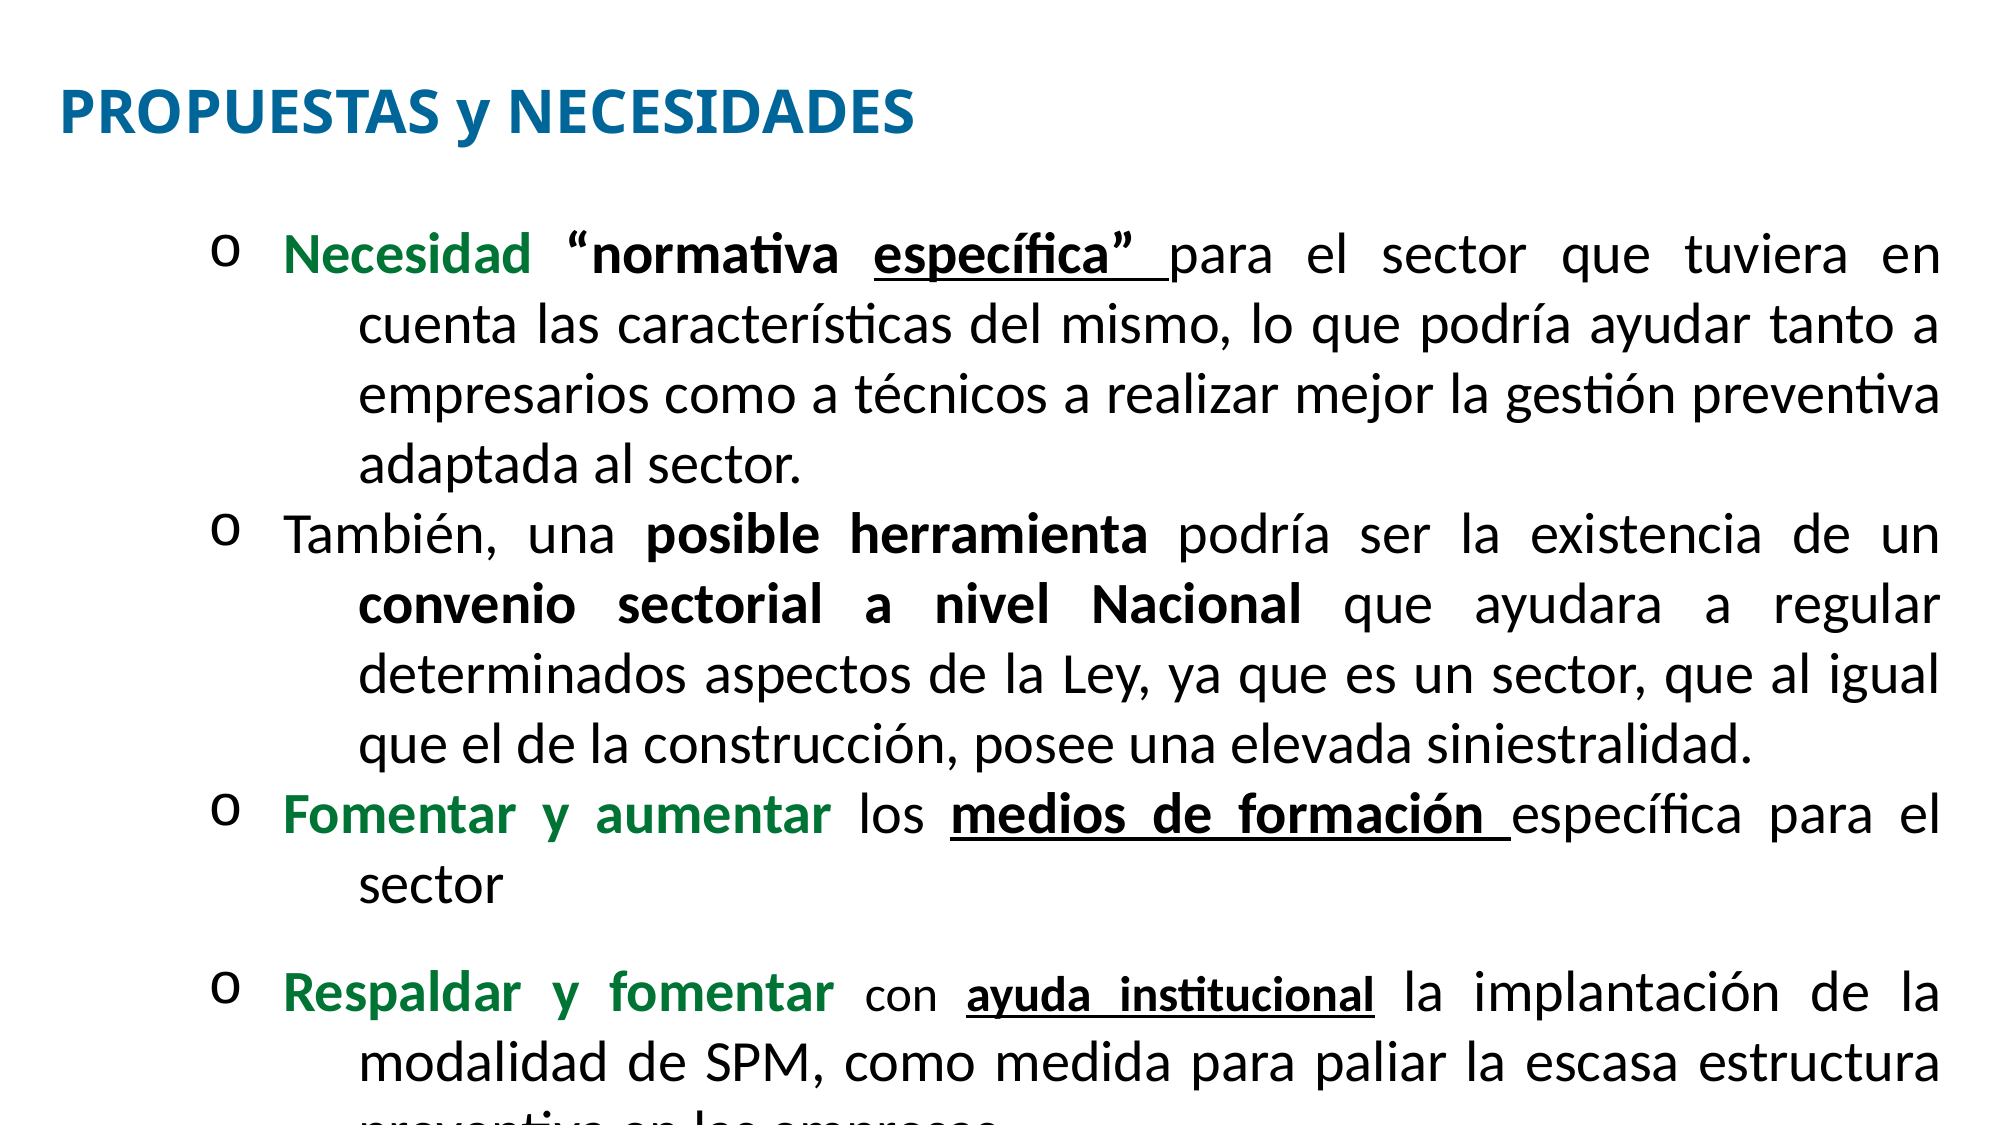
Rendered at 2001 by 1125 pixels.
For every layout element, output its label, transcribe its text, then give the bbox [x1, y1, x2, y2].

text_box Necesidad “normativa específica” para el sector que tuviera en cuenta las características del mismo, lo que podría ayudar tanto a empresarios como a técnicos a realizar mejor la gestión preventiva adaptada al sector. También, una posible herramienta podría ser la existencia de un convenio sectorial a nivel Nacional que ayudara a regular determinados aspectos de la Ley, ya que es un sector, que al igual que el de la construcción, posee una elevada siniestralidad. Fomentar y aumentar los medios de formación específica para el sector Respaldar y fomentar con ayuda institucional la implantación de la modalidad de SPM, como medida para paliar la escasa estructura preventiva en las empresas [43, 208, 1957, 1112]
title PROPUESTAS y NECESIDADES [43, 62, 1020, 158]
